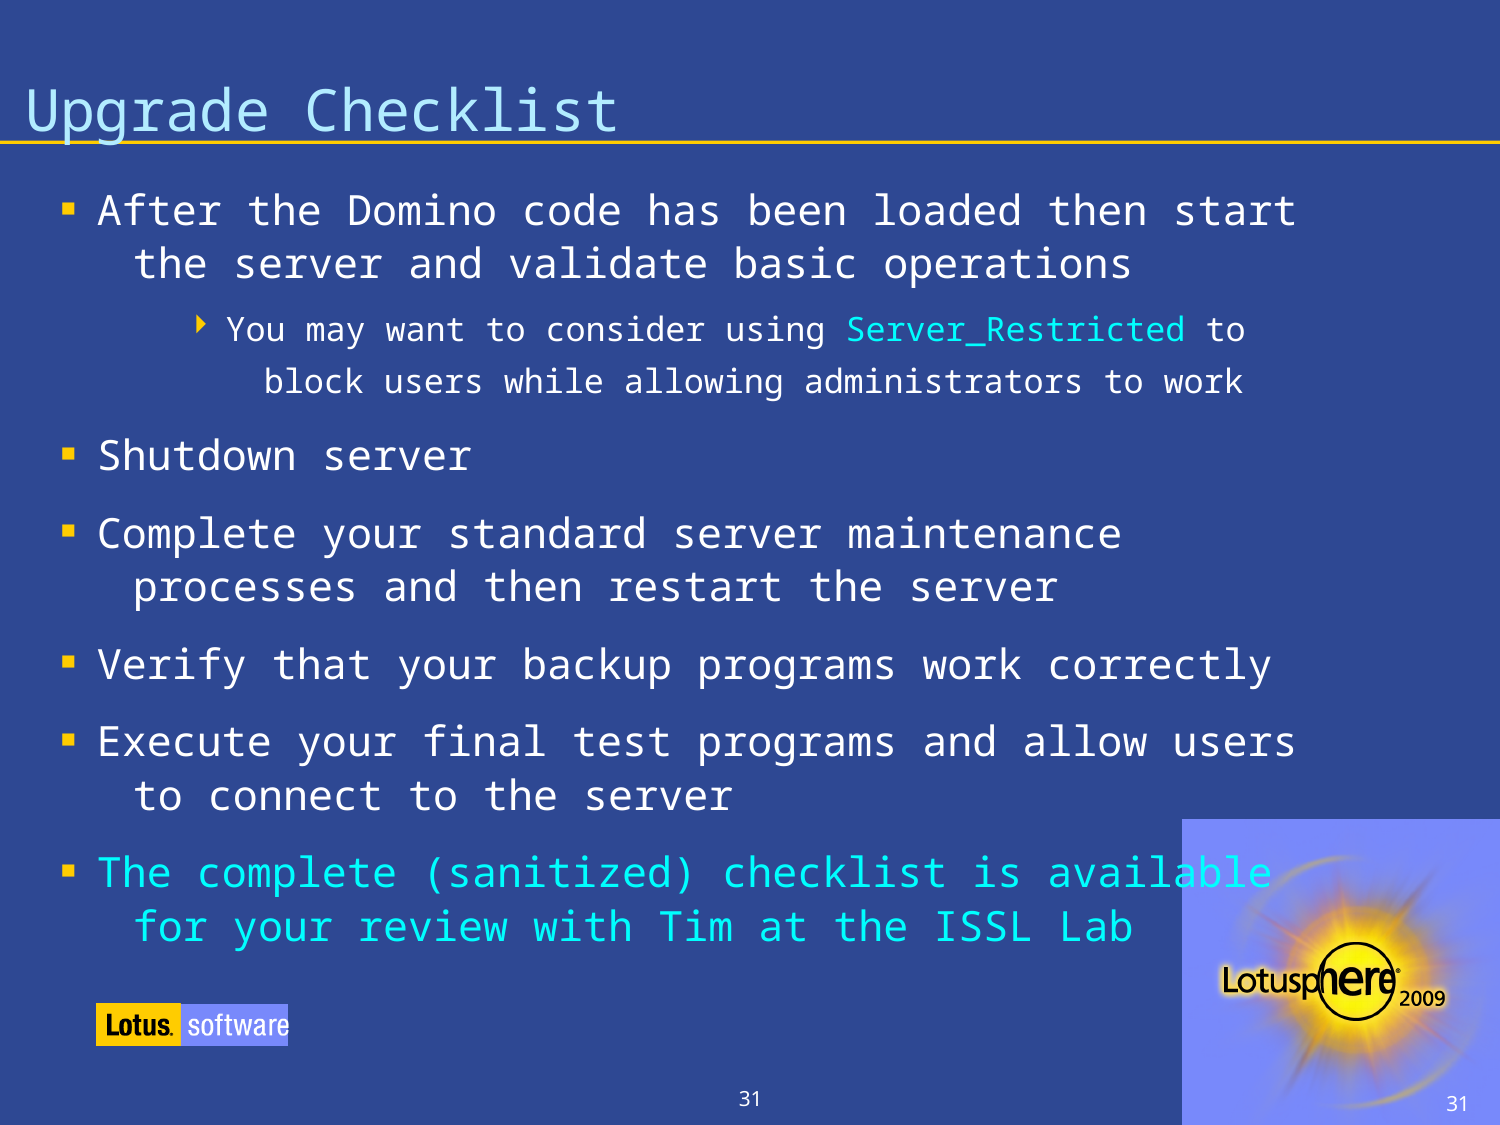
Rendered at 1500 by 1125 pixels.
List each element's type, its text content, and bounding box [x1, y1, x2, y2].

picture [96, 1014, 289, 1046]
list After the Domino code has been loaded then start the server and validate basic operations You may want to consider using Server_Restricted to block users while allowing administrators to work Shutdown server Complete your standard server maintenance processes and then restart the server Verify that your backup programs work correctly Execute your final test programs and allow users to connect to the server The complete (sanitized) checklist is available for your review with Tim at the ISSL Lab [57, 175, 1334, 1014]
picture [1181, 818, 1500, 1125]
title Upgrade Checklist [25, 74, 1476, 165]
text_box 1 [1372, 1083, 1485, 1125]
